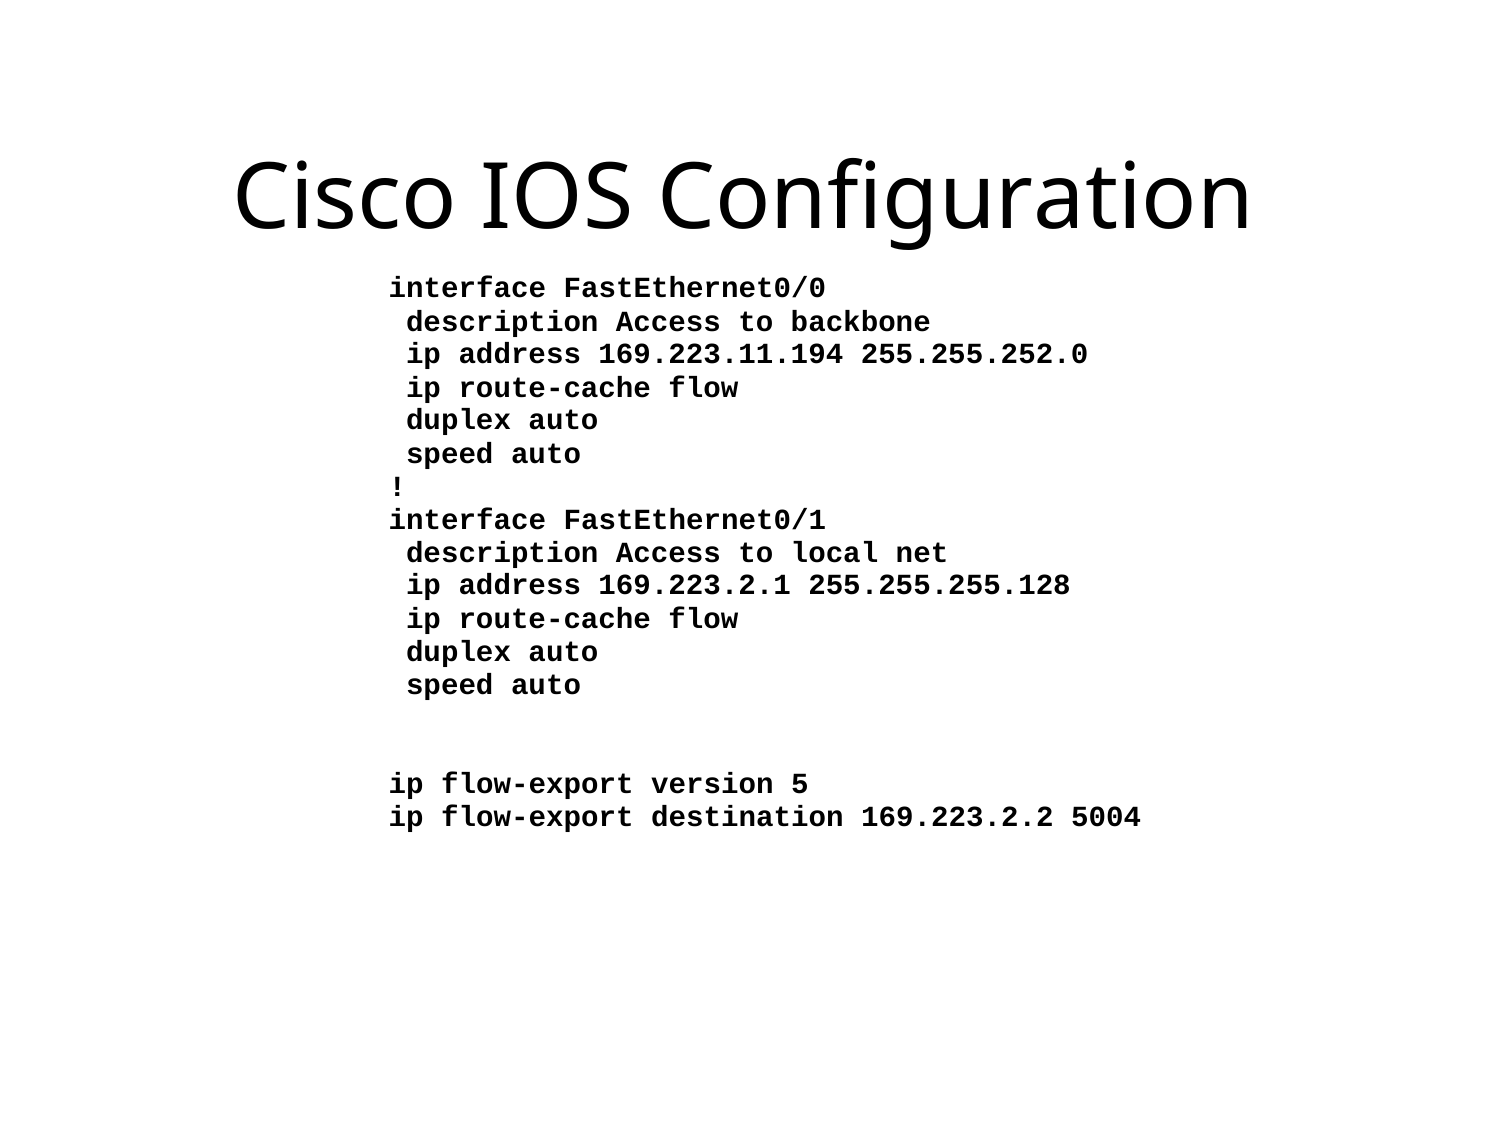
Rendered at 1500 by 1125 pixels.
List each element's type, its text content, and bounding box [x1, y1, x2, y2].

title Cisco IOS Configuration [112, 62, 1388, 325]
text_box interface FastEthernet0/0 description Access to backbone ip address 169.223.11.194 255.255.252.0 ip route-cache flow duplex auto speed auto ! interface FastEthernet0/1 description Access to local net ip address 169.223.2.1 255.255.255.128 ip route-cache flow duplex auto speed auto ip flow-export version 5 ip flow-export destination 169.223.2.2 5004 [388, 273, 1142, 902]
